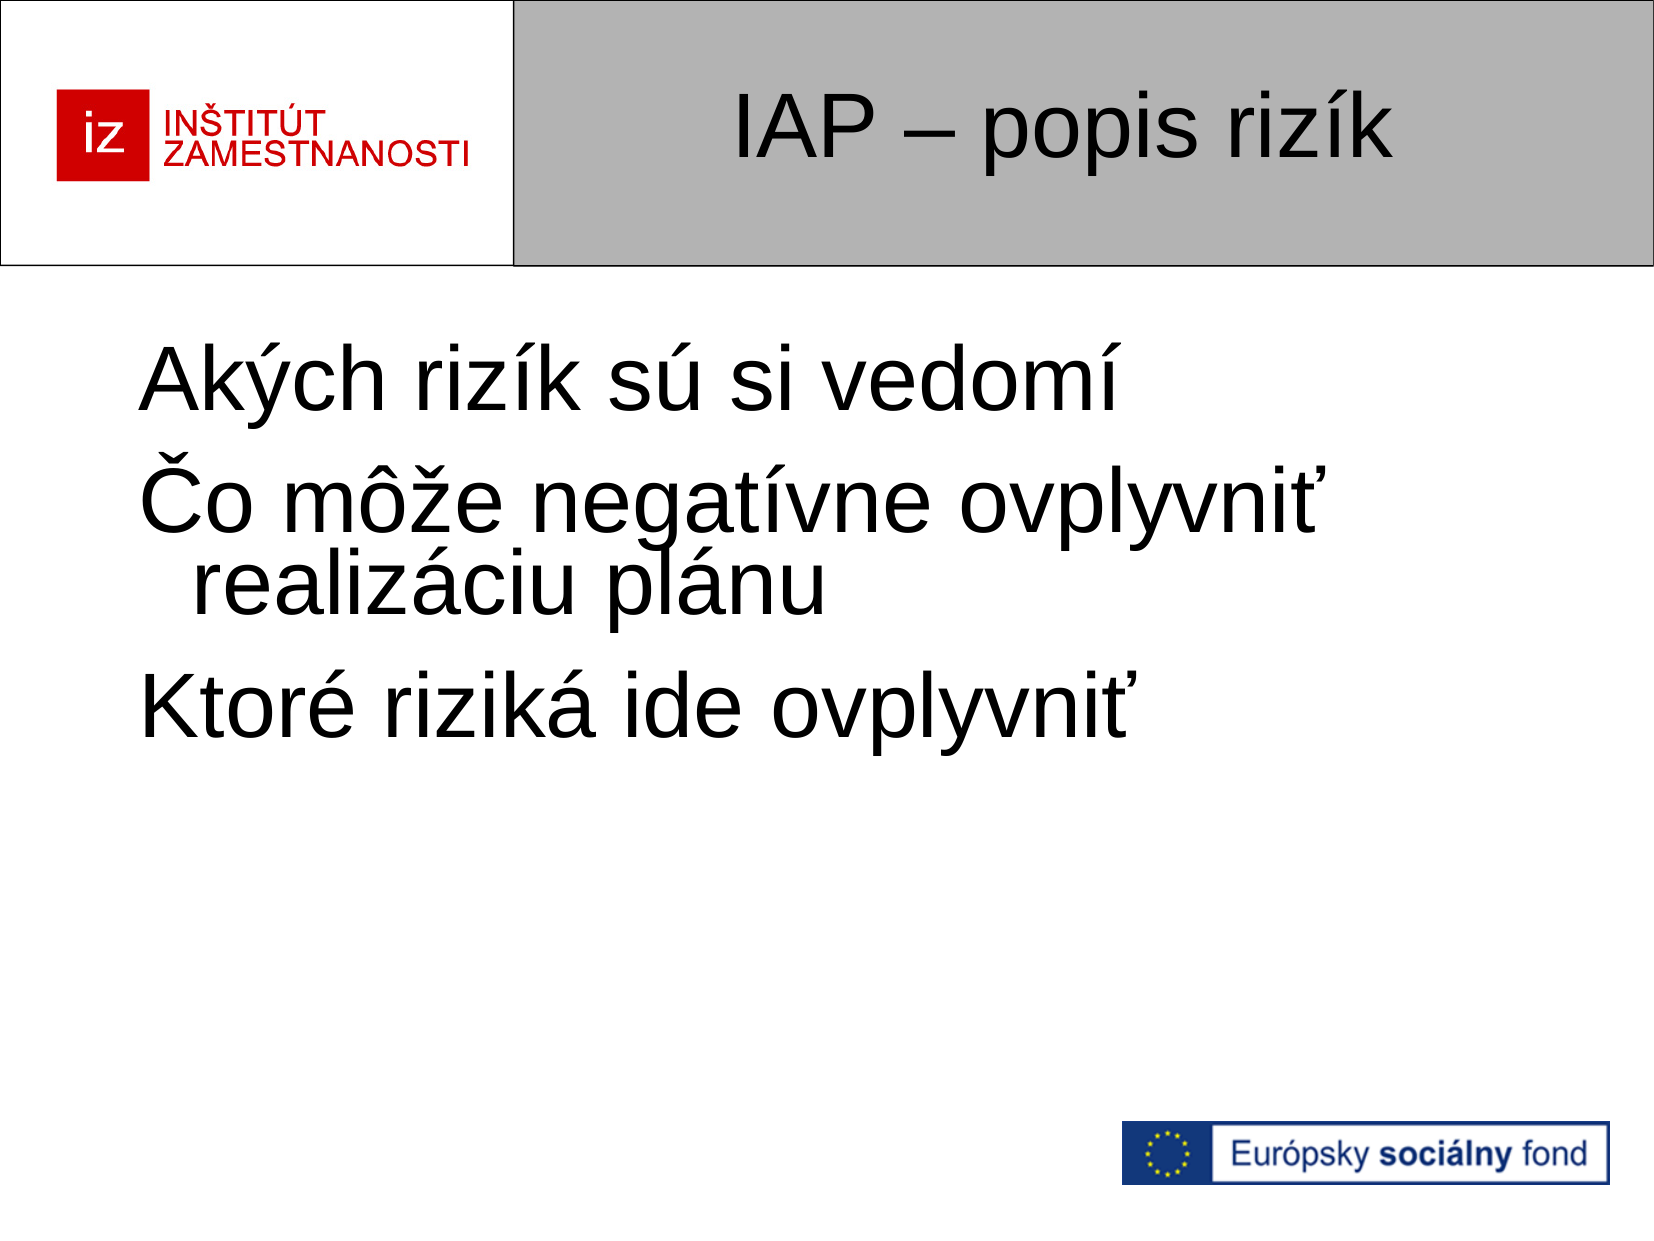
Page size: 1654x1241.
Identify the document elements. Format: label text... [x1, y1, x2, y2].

picture [5, 8, 512, 257]
title IAP – popis rizík [561, 29, 1565, 237]
list Akých rizík sú si vedomí Čo môže negatívne ovplyvniť realizáciu plánu Ktoré riziká ide ovplyvniť [121, 344, 1533, 1127]
picture [1122, 1121, 1610, 1185]
